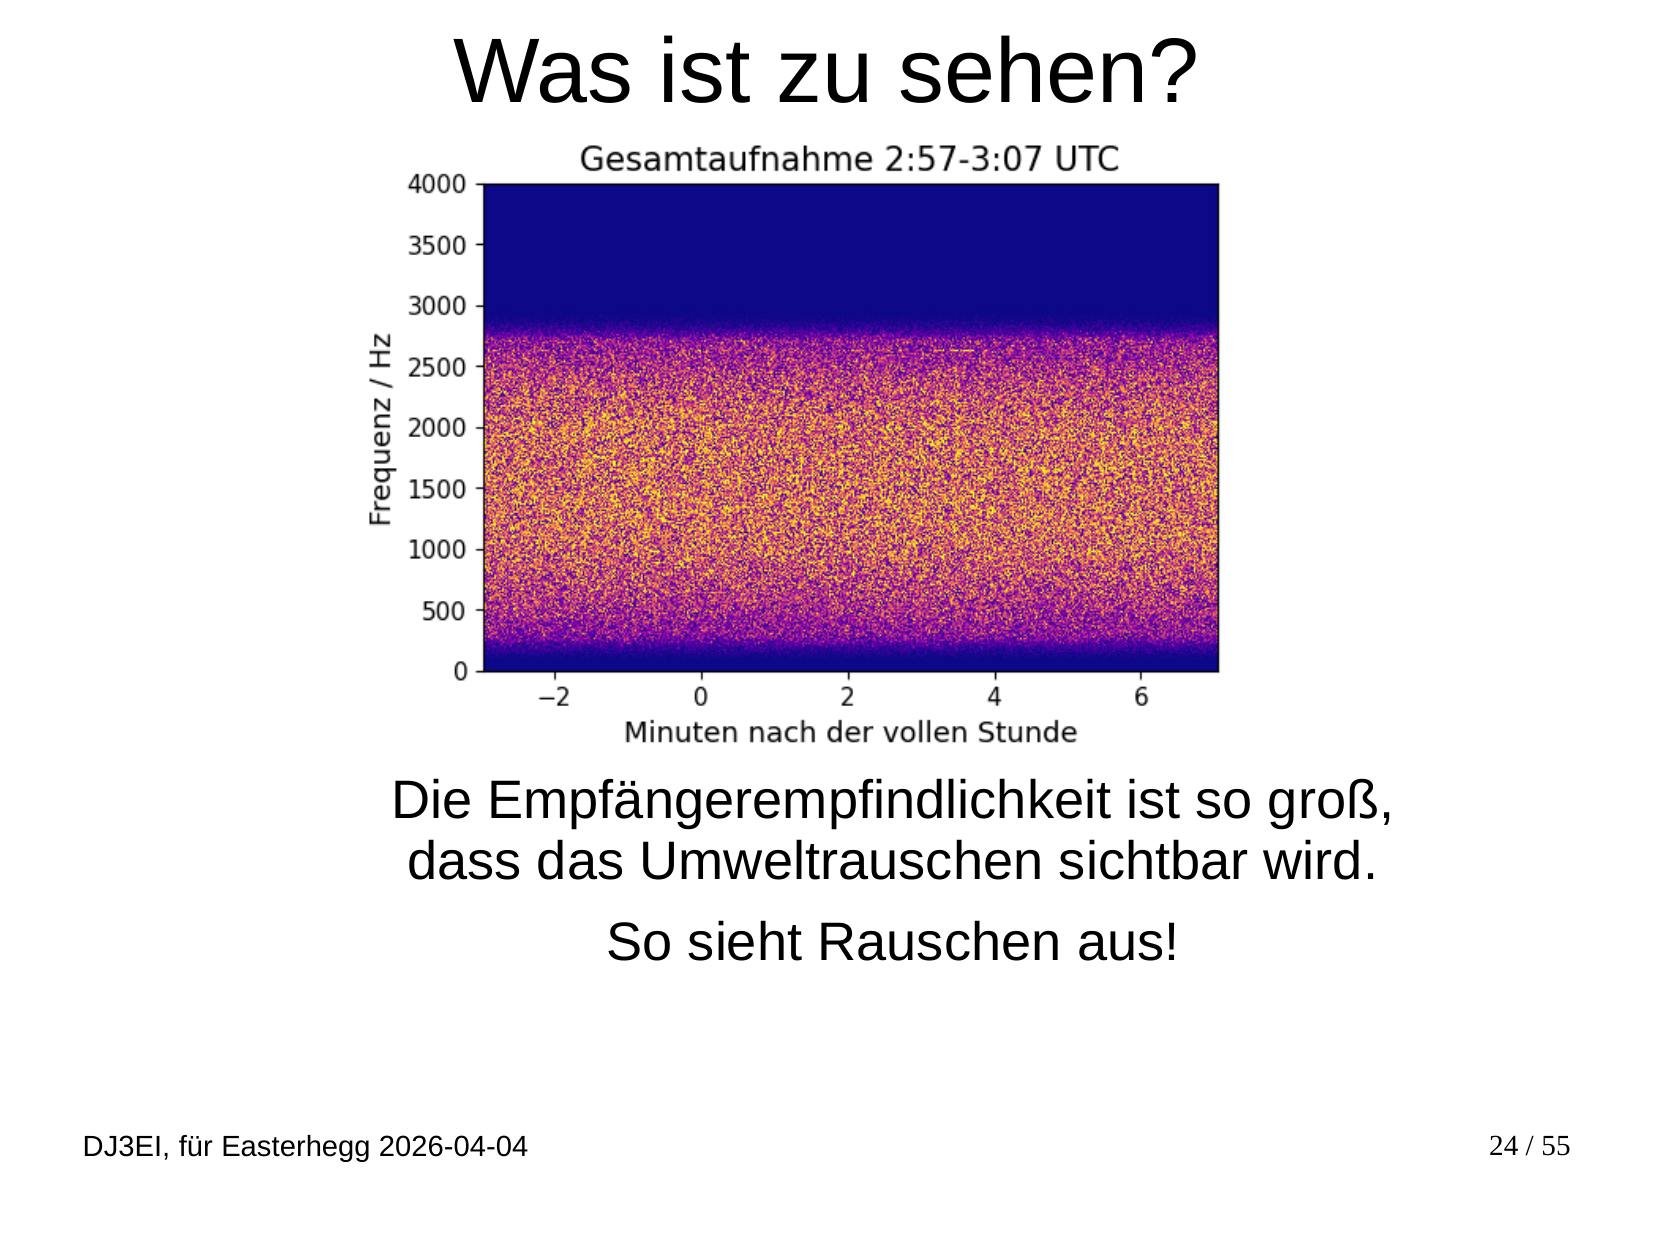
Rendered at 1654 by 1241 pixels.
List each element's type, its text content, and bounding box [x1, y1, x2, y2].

picture [354, 130, 1232, 763]
title Was ist zu sehen? [82, 0, 1571, 143]
text_box Die Empfängerempfindlichkeit ist so groß, dass das Umweltrauschen sichtbar wird. So sieht Rauschen aus! [256, 762, 1531, 1115]
